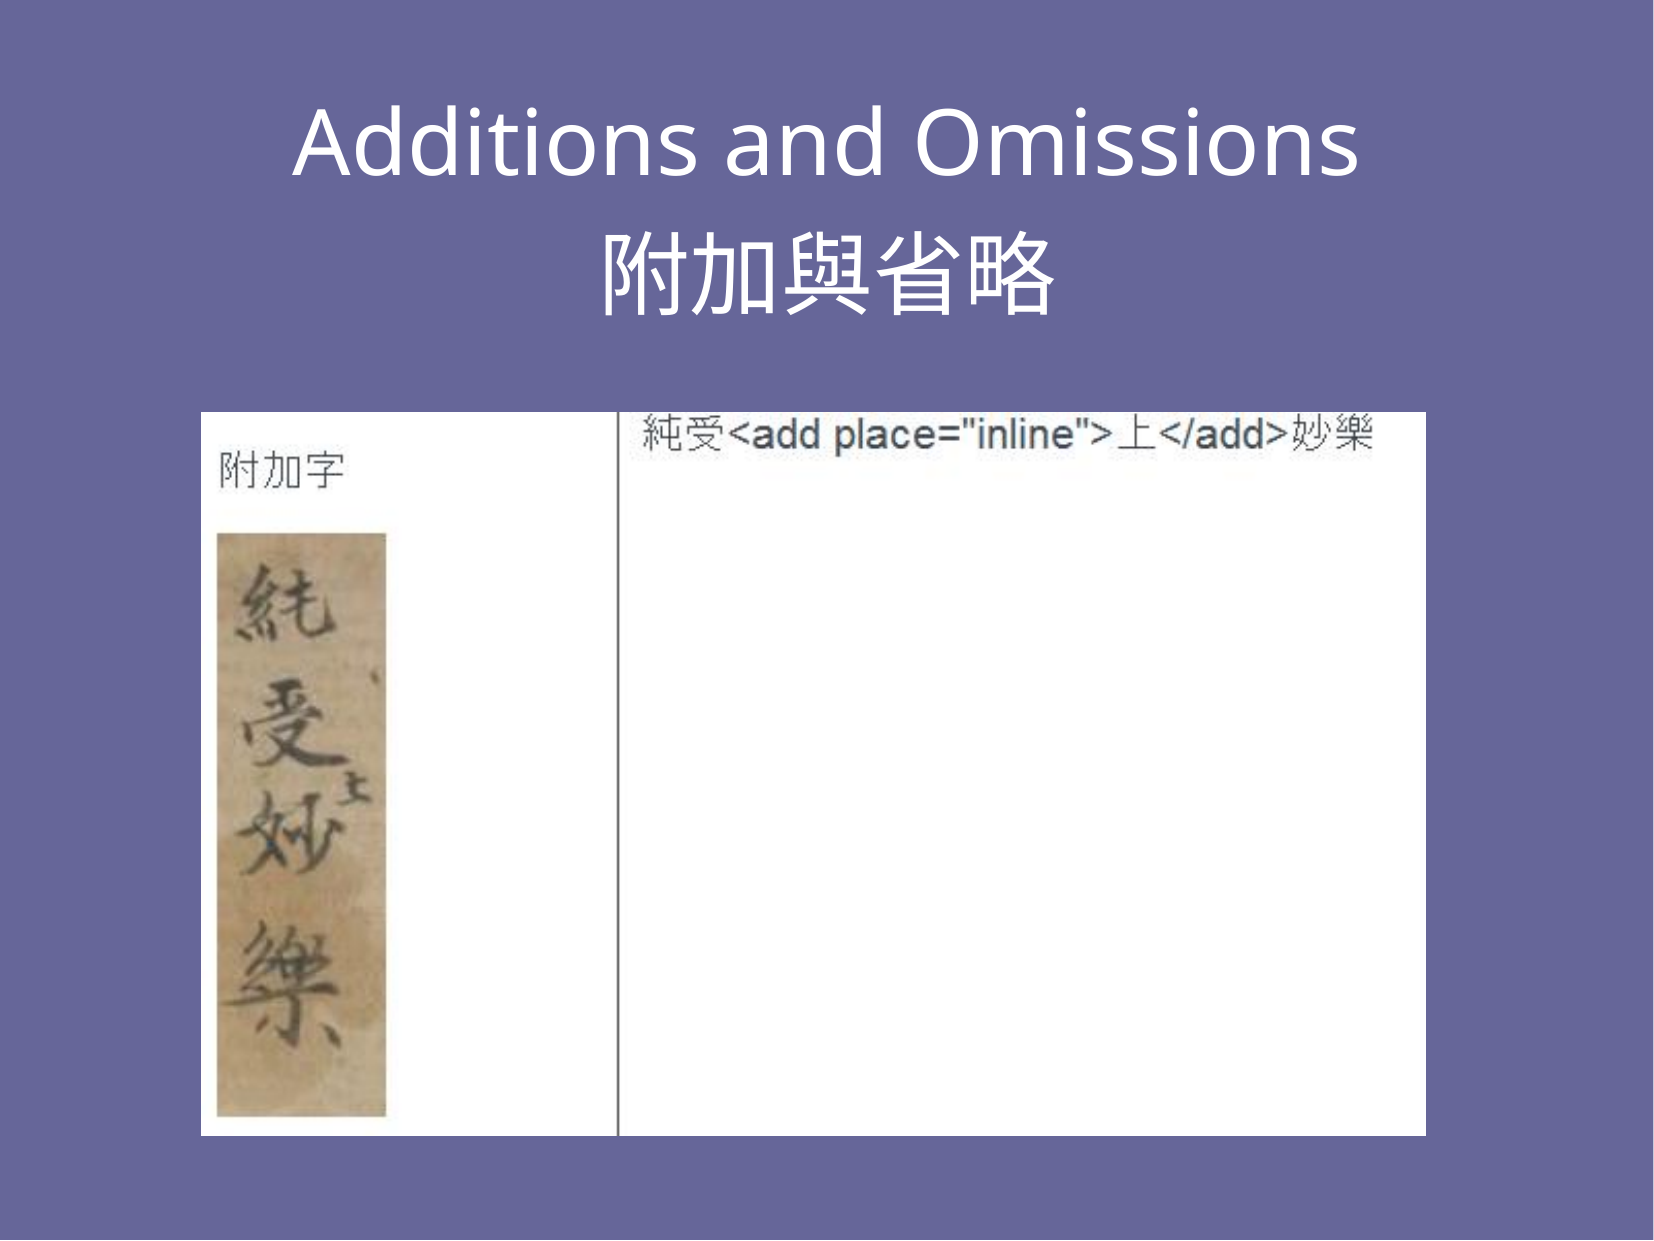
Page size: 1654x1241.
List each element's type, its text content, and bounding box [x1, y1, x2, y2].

title Additions and Omissions 附加與省略 [121, 83, 1534, 330]
picture [201, 412, 1426, 1136]
